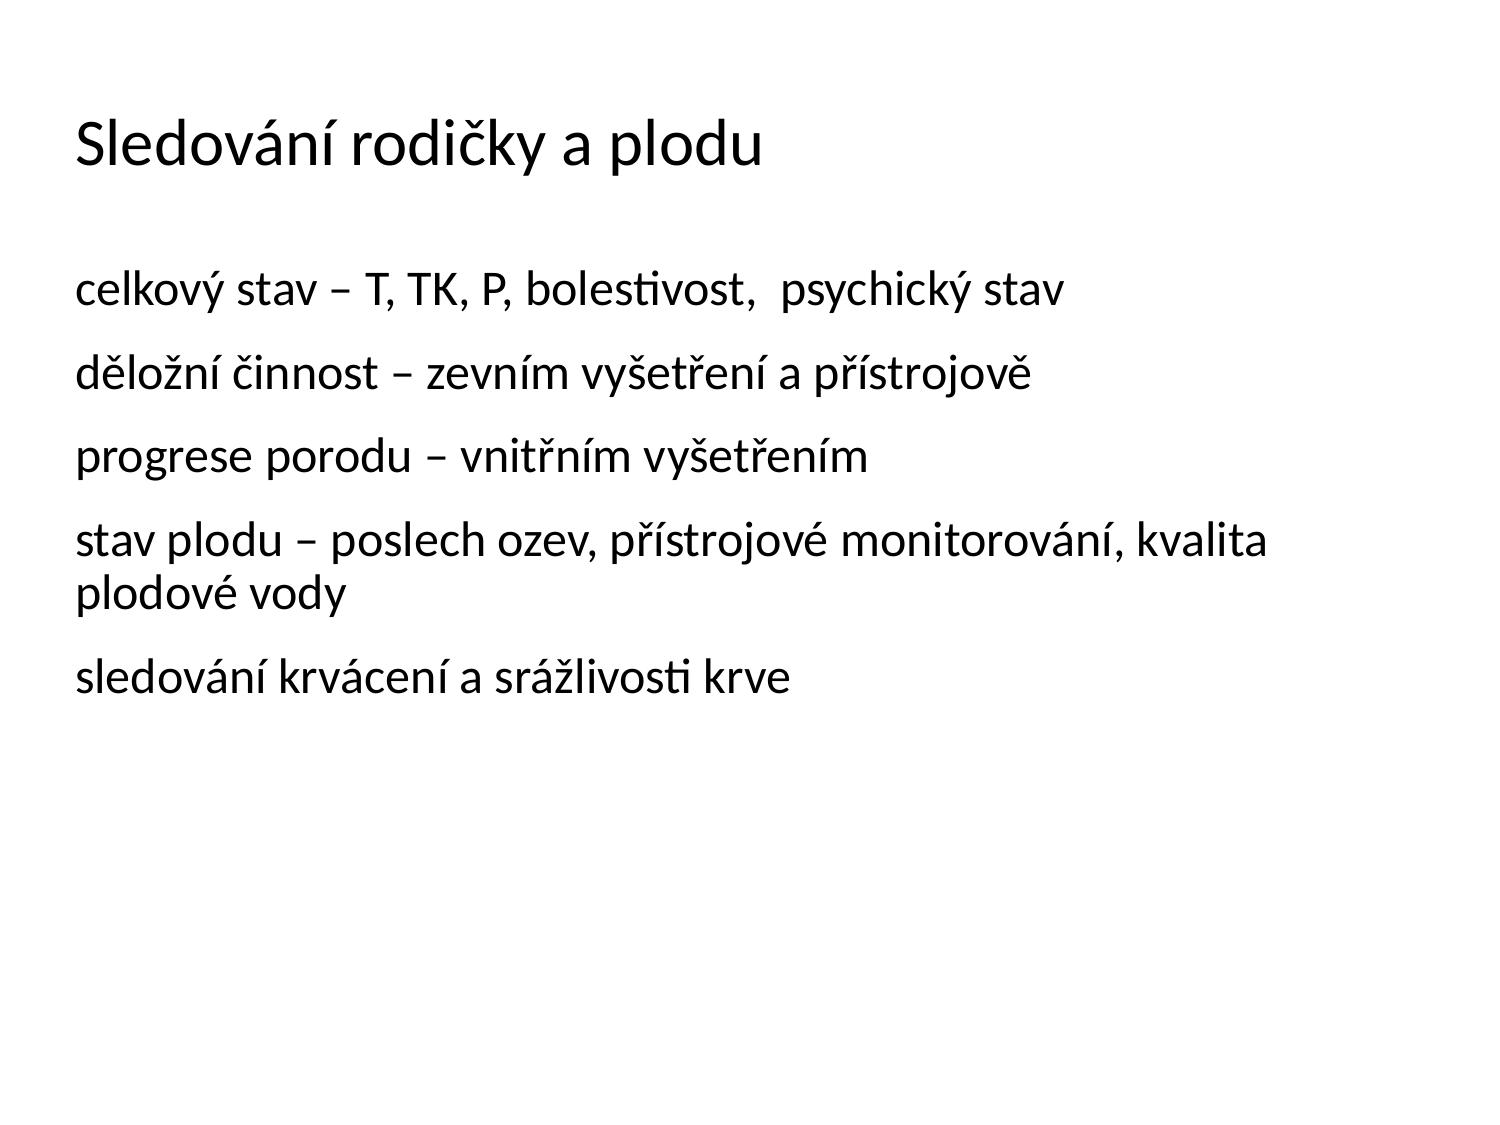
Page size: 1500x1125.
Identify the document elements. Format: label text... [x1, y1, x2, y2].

title Sledování rodičky a plodu [75, 45, 1425, 233]
list celkový stav – T, TK, P, bolestivost, psychický stav děložní činnost – zevním vyšetření a přístrojově progrese porodu – vnitřním vyšetřením stav plodu – poslech ozev, přístrojové monitorování, kvalita plodové vody sledování krvácení a srážlivosti krve [75, 262, 1425, 1005]
